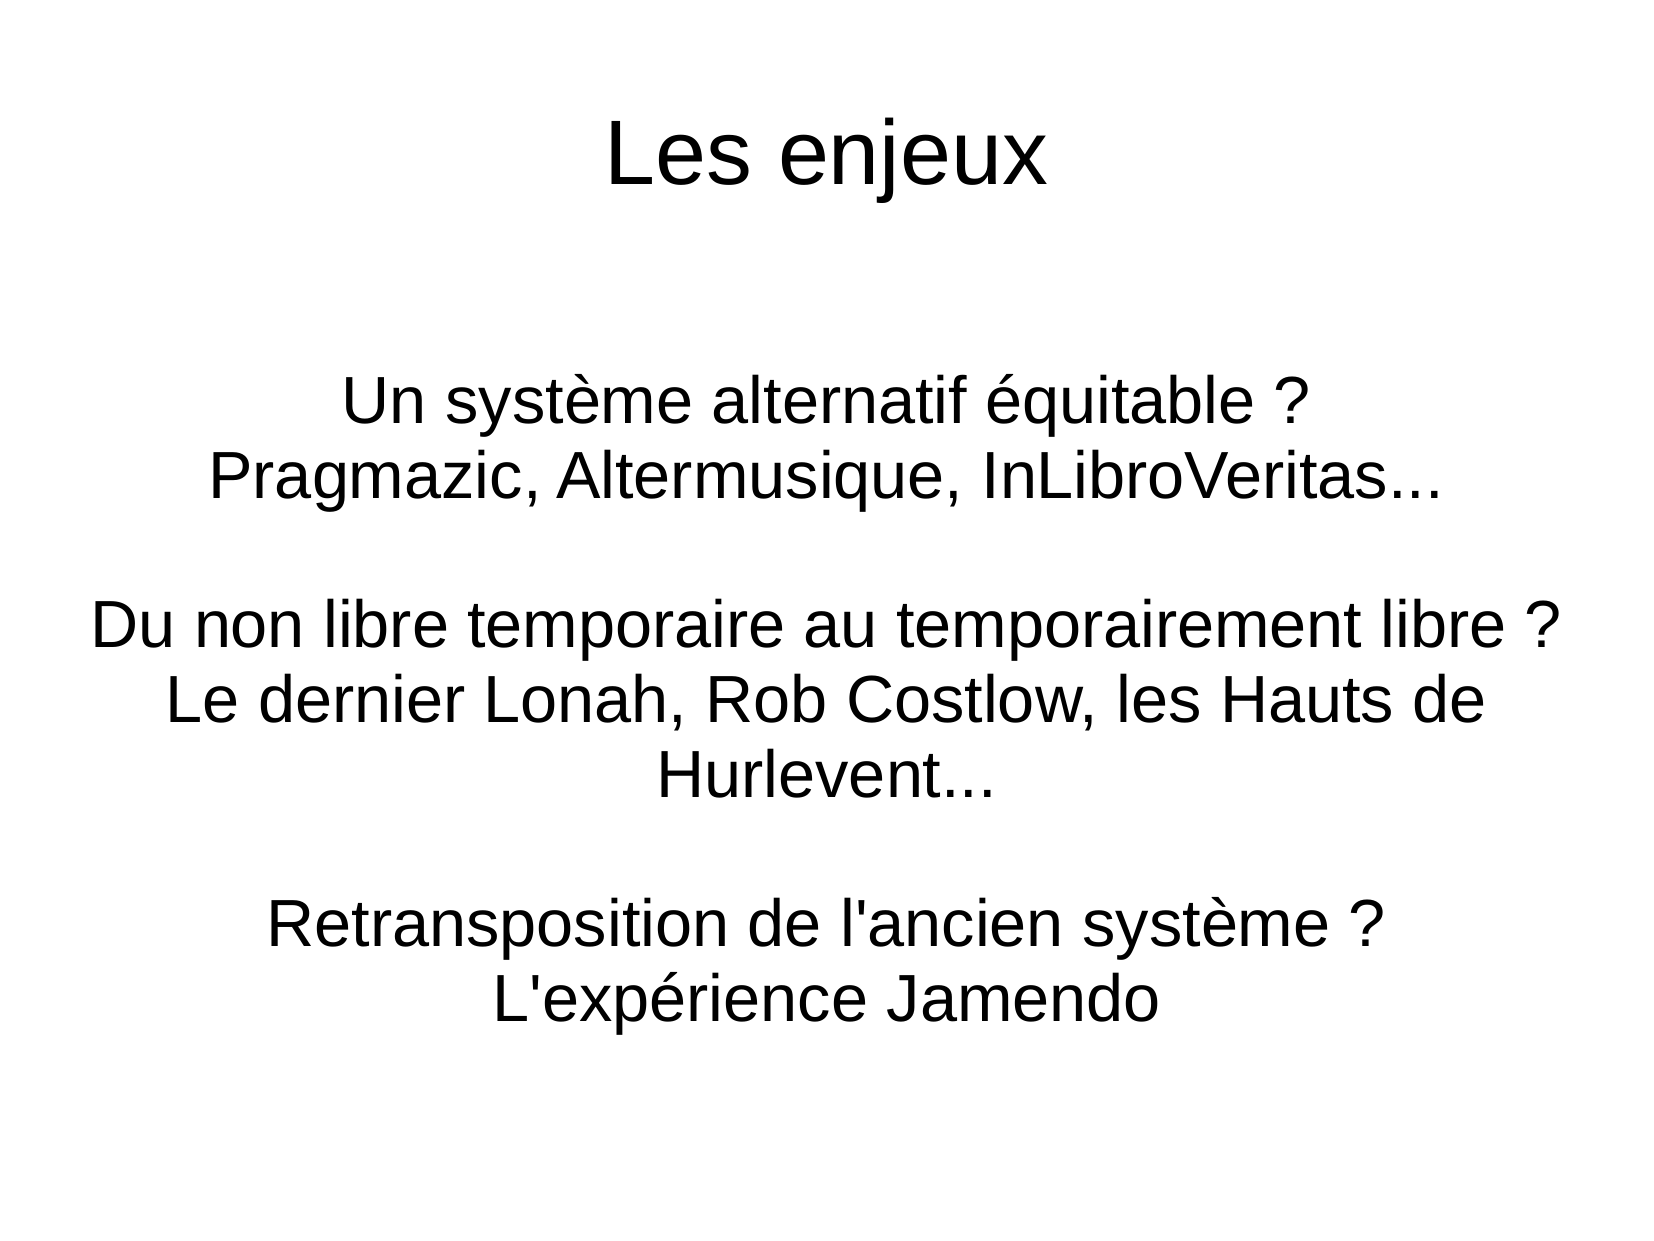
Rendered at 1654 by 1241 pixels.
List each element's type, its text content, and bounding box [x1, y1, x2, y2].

title Les enjeux [82, 56, 1571, 250]
subtitle Un système alternatif équitable ? Pragmazic, Altermusique, InLibroVeritas... Du non libre temporaire au temporairement libre ? Le dernier Lonah, Rob Costlow, les Hauts de Hurlevent... Retransposition de l'ancien système ? L'expérience Jamendo [82, 297, 1571, 1102]
